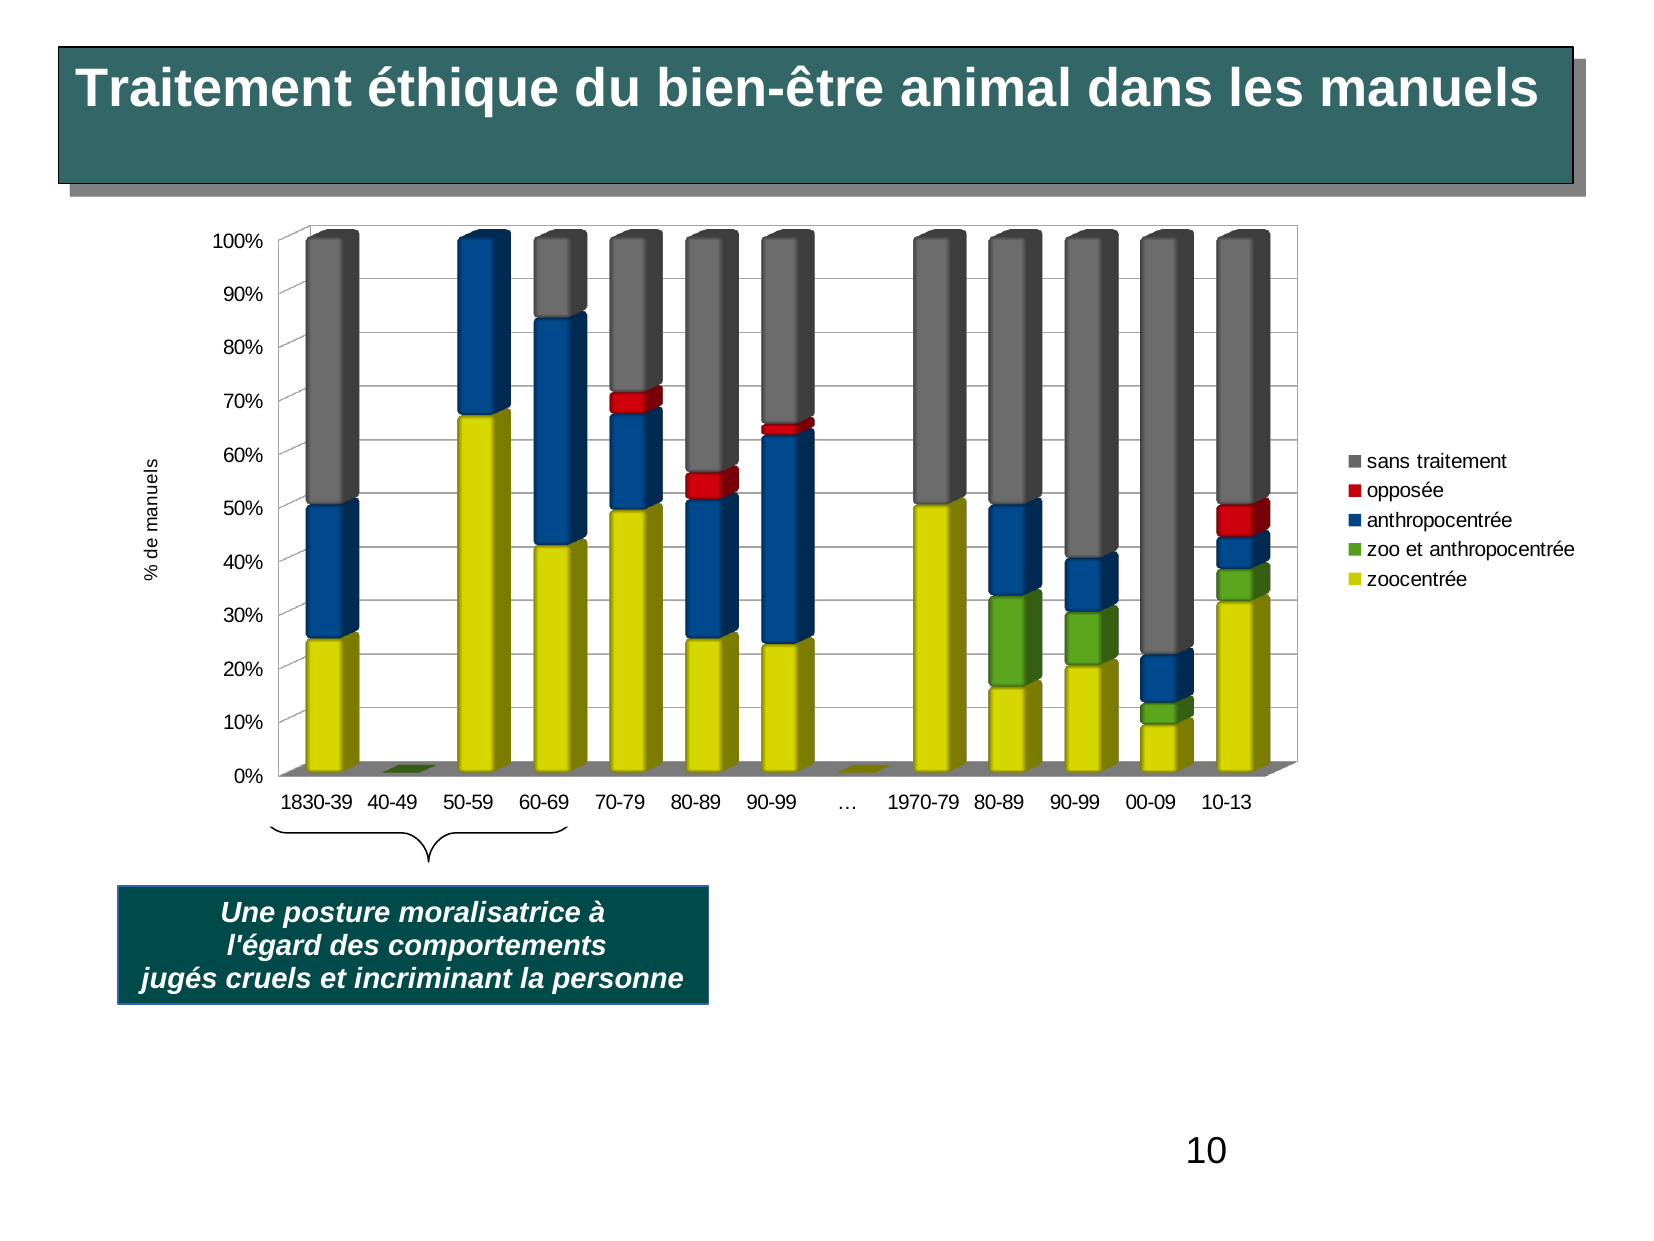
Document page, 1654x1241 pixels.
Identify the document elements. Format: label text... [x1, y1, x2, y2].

text_box Une posture moralisatrice à l'égard des comportements jugés cruels et incriminant la personne [117, 885, 709, 1005]
chart [107, 213, 1595, 827]
text_box Traitement éthique du bien-être animal dans les manuels [58, 47, 1574, 184]
